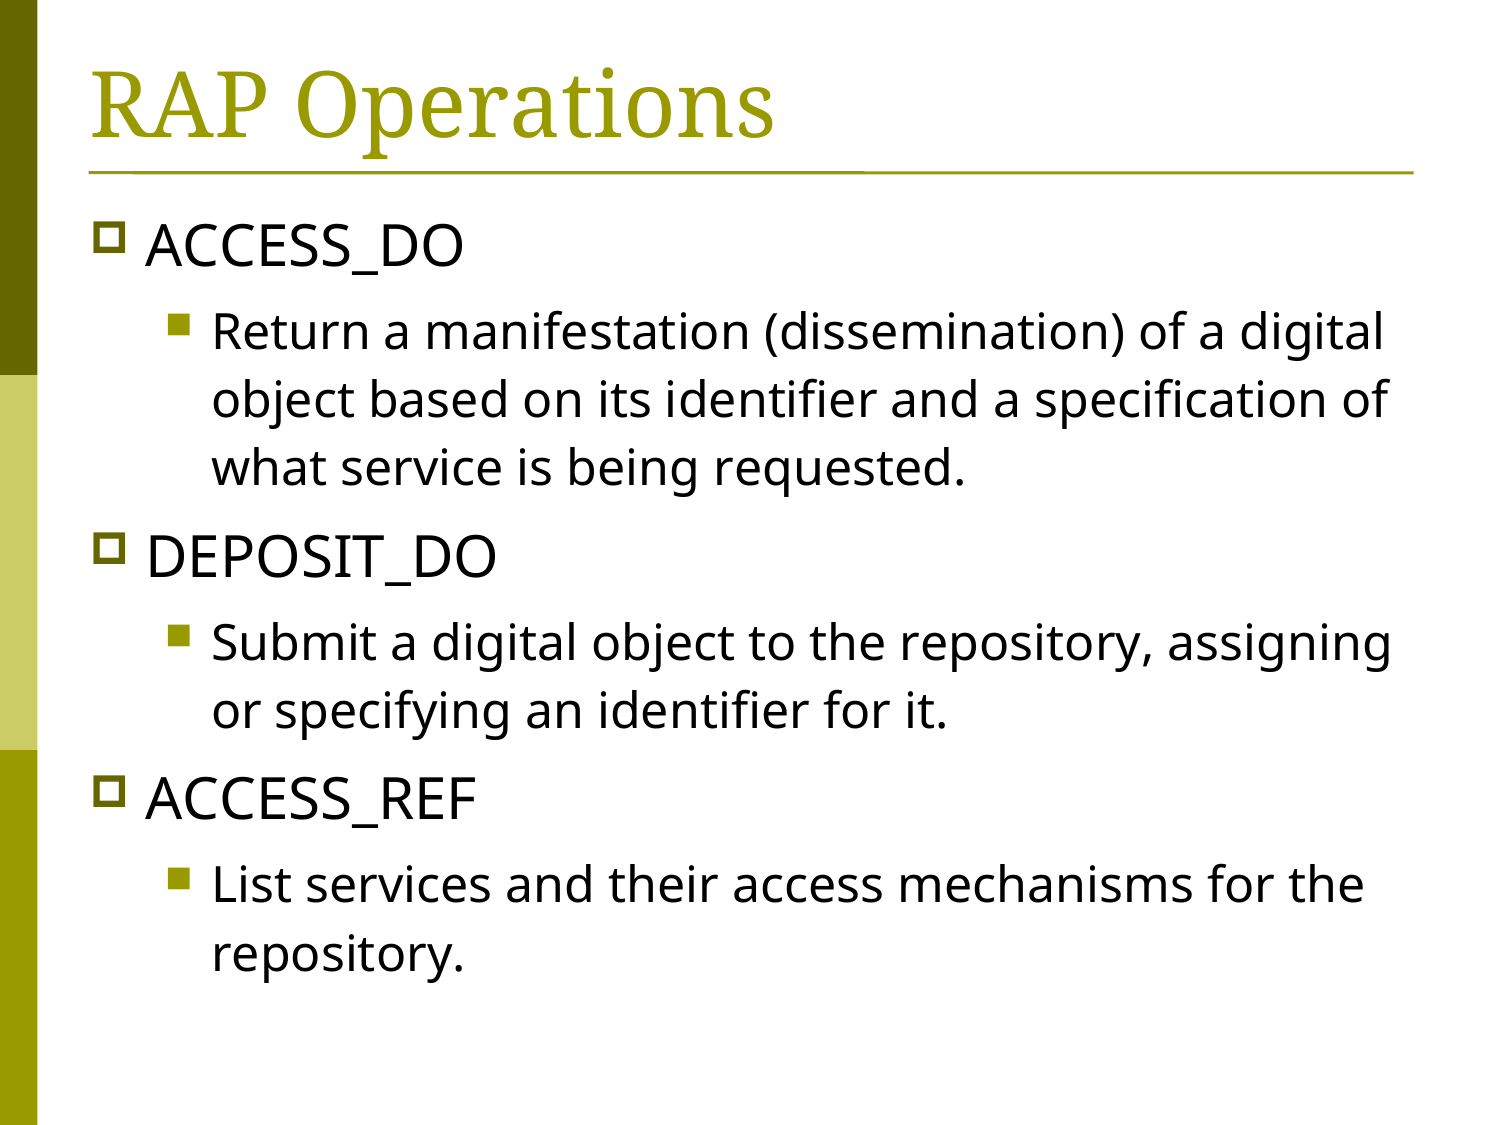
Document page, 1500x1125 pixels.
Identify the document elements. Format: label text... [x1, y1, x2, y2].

list ACCESS_DO Return a manifestation (dissemination) of a digital object based on its identifier and a specification of what service is being requested. DEPOSIT_DO Submit a digital object to the repository, assigning or specifying an identifier for it. ACCESS_REF List services and their access mechanisms for the repository. [75, 196, 1426, 1125]
title RAP Operations [75, 45, 1426, 173]
